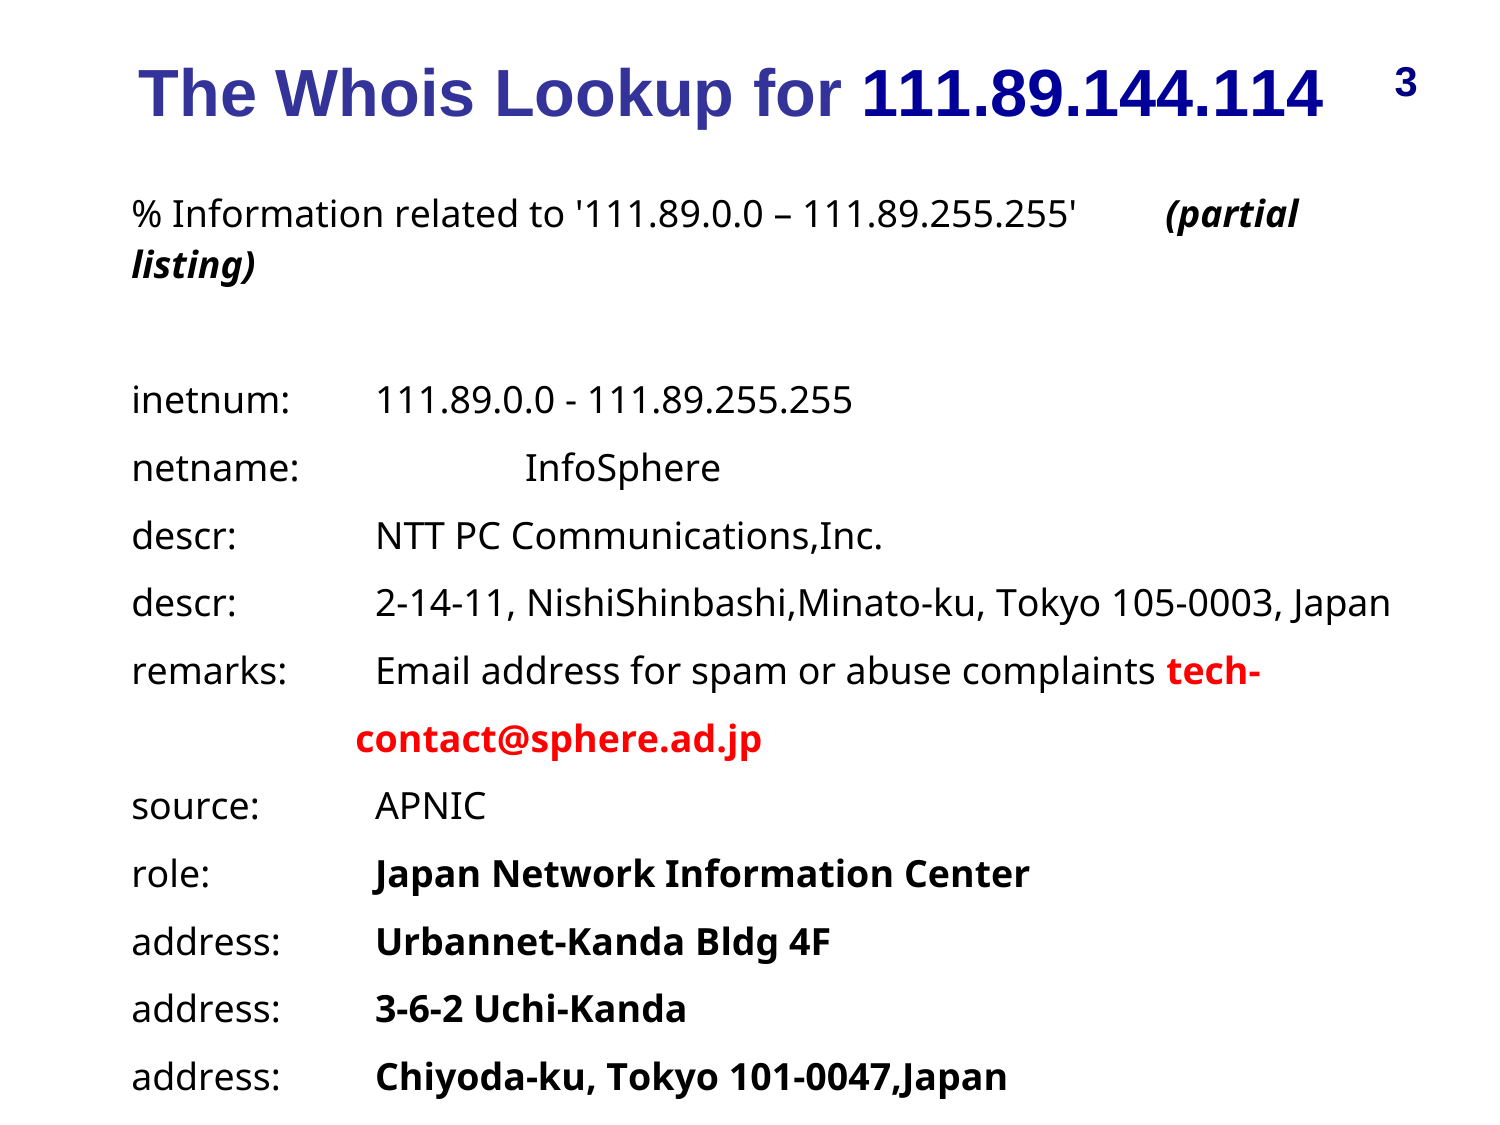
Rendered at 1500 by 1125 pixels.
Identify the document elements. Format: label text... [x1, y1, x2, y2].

list % Information related to '111.89.0.0 – 111.89.255.255' (partial listing) inetnum: 111.89.0.0 - 111.89.255.255 netname: InfoSphere descr: NTT PC Communications,Inc. descr: 2-14-11, NishiShinbashi,Minato-ku, Tokyo 105-0003, Japan remarks: Email address for spam or abuse complaints tech- contact@sphere.ad.jp source: APNIC role: Japan Network Information Center address: Urbannet-Kanda Bldg 4F address: 3-6-2 Uchi-Kanda address: Chiyoda-ku, Tokyo 101-0047,Japan phone: +81-3-5297-2311 fax-no: +81-3-5297-2312 [75, 187, 1426, 1066]
text_box 3 [1350, 47, 1463, 113]
title The Whois Lookup for 111.89.144.114 [75, 37, 1388, 150]
